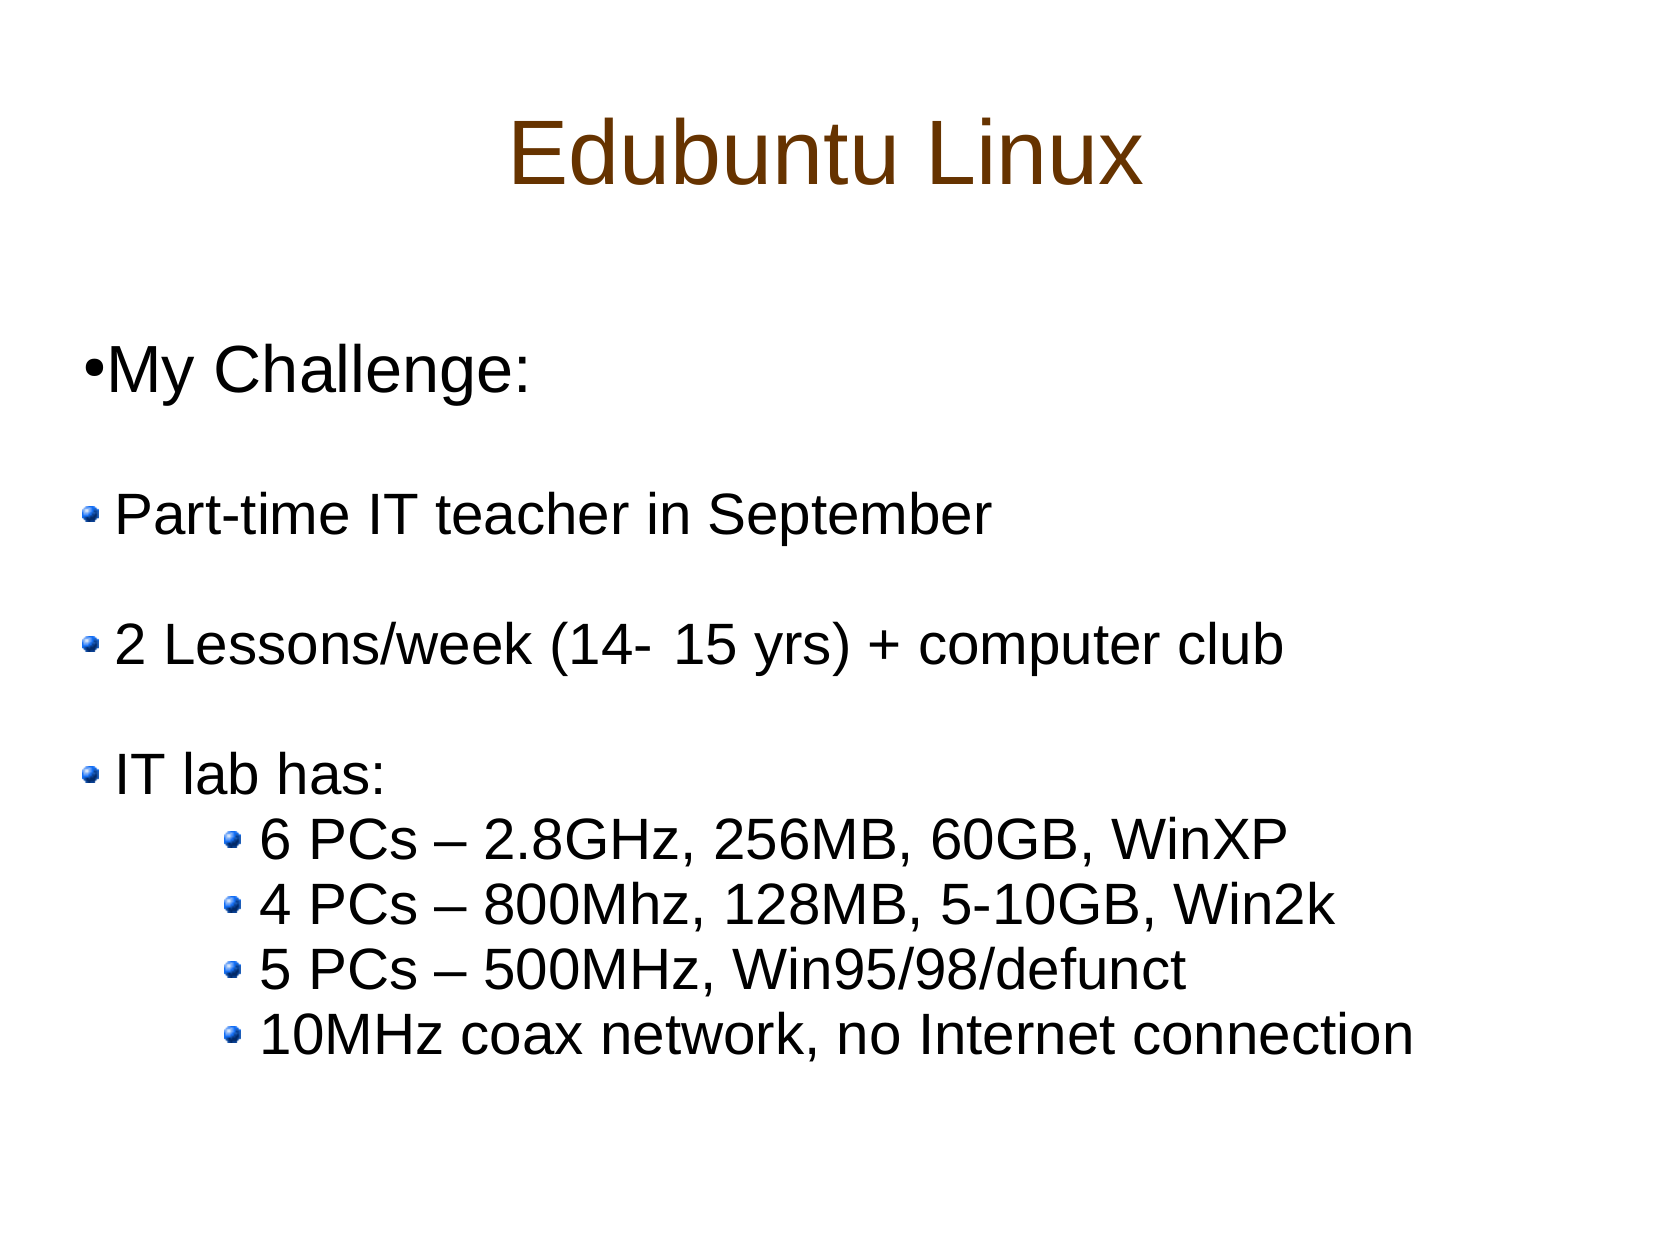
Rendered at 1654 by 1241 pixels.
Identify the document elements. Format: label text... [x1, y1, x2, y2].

subtitle My Challenge: Part-time IT teacher in September 2 Lessons/week (14- 15 yrs) + computer club IT lab has: 6 PCs – 2.8GHz, 256MB, 60GB, WinXP 4 PCs – 800Mhz, 128MB, 5-10GB, Win2k 5 PCs – 500MHz, Win95/98/defunct 10MHz coax network, no Internet connection [82, 290, 1571, 1109]
title Edubuntu Linux [82, 49, 1571, 257]
